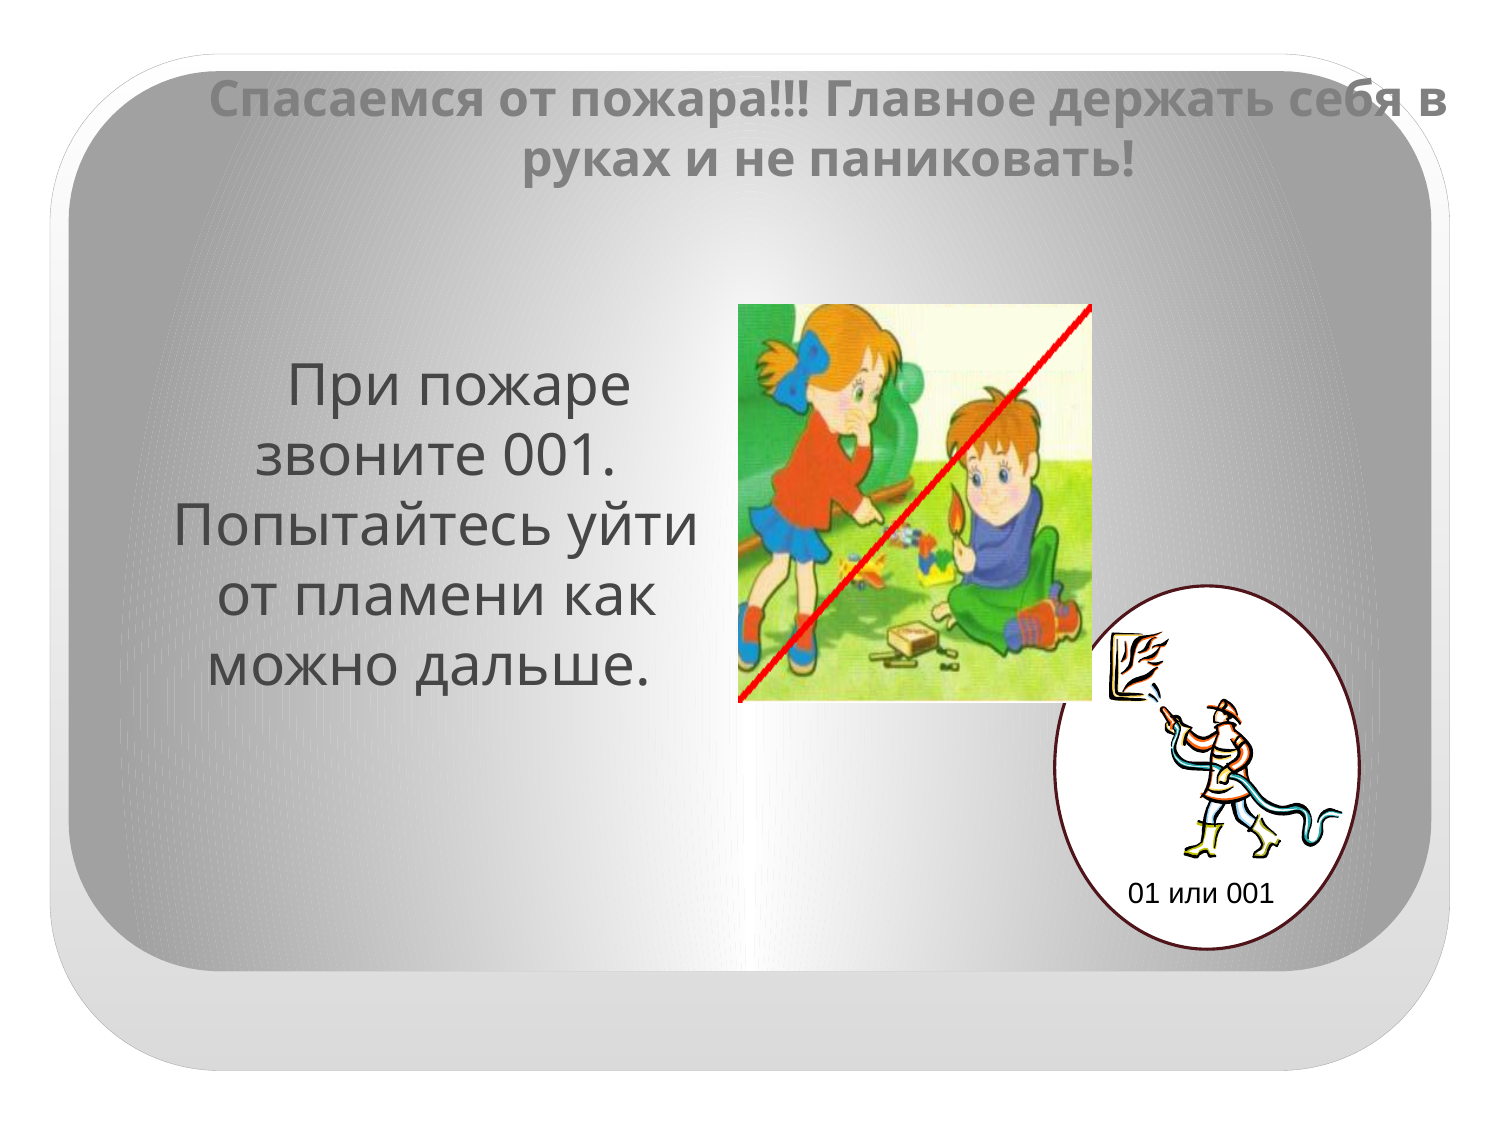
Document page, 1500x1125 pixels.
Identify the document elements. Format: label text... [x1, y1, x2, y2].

text_box 01 или 001 [1113, 867, 1353, 917]
text_box [1120, 917, 1294, 950]
text_box [1343, 685, 1360, 850]
text_box [1054, 585, 1339, 911]
title Спасаемся от пожара!!! Главное держать себя в руках и не паниковать! [157, 58, 1500, 232]
list При пожаре звоните 001. Попытайтесь уйти от пламени как можно дальше. [152, 339, 721, 958]
picture [1109, 631, 1343, 859]
picture [738, 304, 1092, 704]
